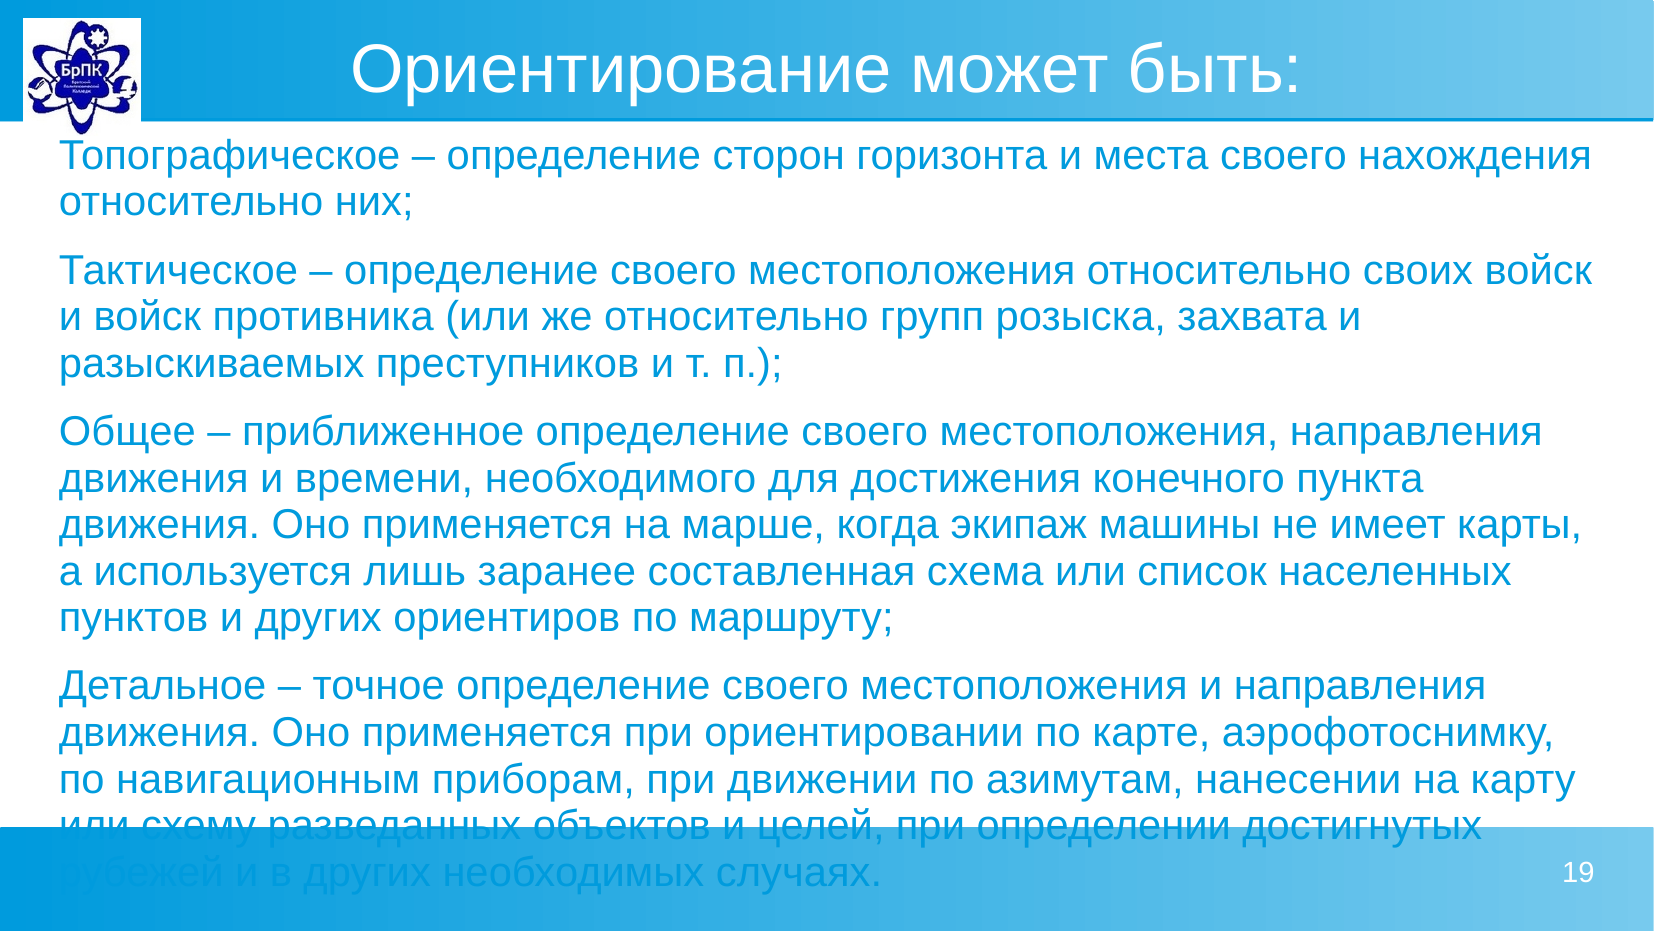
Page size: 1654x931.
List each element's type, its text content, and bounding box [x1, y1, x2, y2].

picture [23, 19, 141, 136]
title Ориентирование может быть: [141, 30, 1595, 108]
list Топографическое – определение сторон горизонта и места своего нахождения относительно них; Тактическое – определение своего местоположения относительно своих войск и войск противника (или же относительно групп розыска, захвата и разыскиваемых преступников и т. п.); Общее – приближенное определение своего местоположения, направления движения и времени, необходимого для достижения конечного пункта движения. Оно применяется на марше, когда экипаж машины не имеет карты, а используется лишь заранее составленная схема или список населенных пунктов и других ориентиров по маршруту; Детальное – точное определение своего местоположения и направления движения. Оно применяется при ориентировании по карте, аэрофотоснимку, по навигационным приборам, при движении по азимутам, нанесении на карту или схему разведанных объектов и целей, при определении достигнутых рубежей и в других необходимых случаях. [59, 131, 1595, 722]
